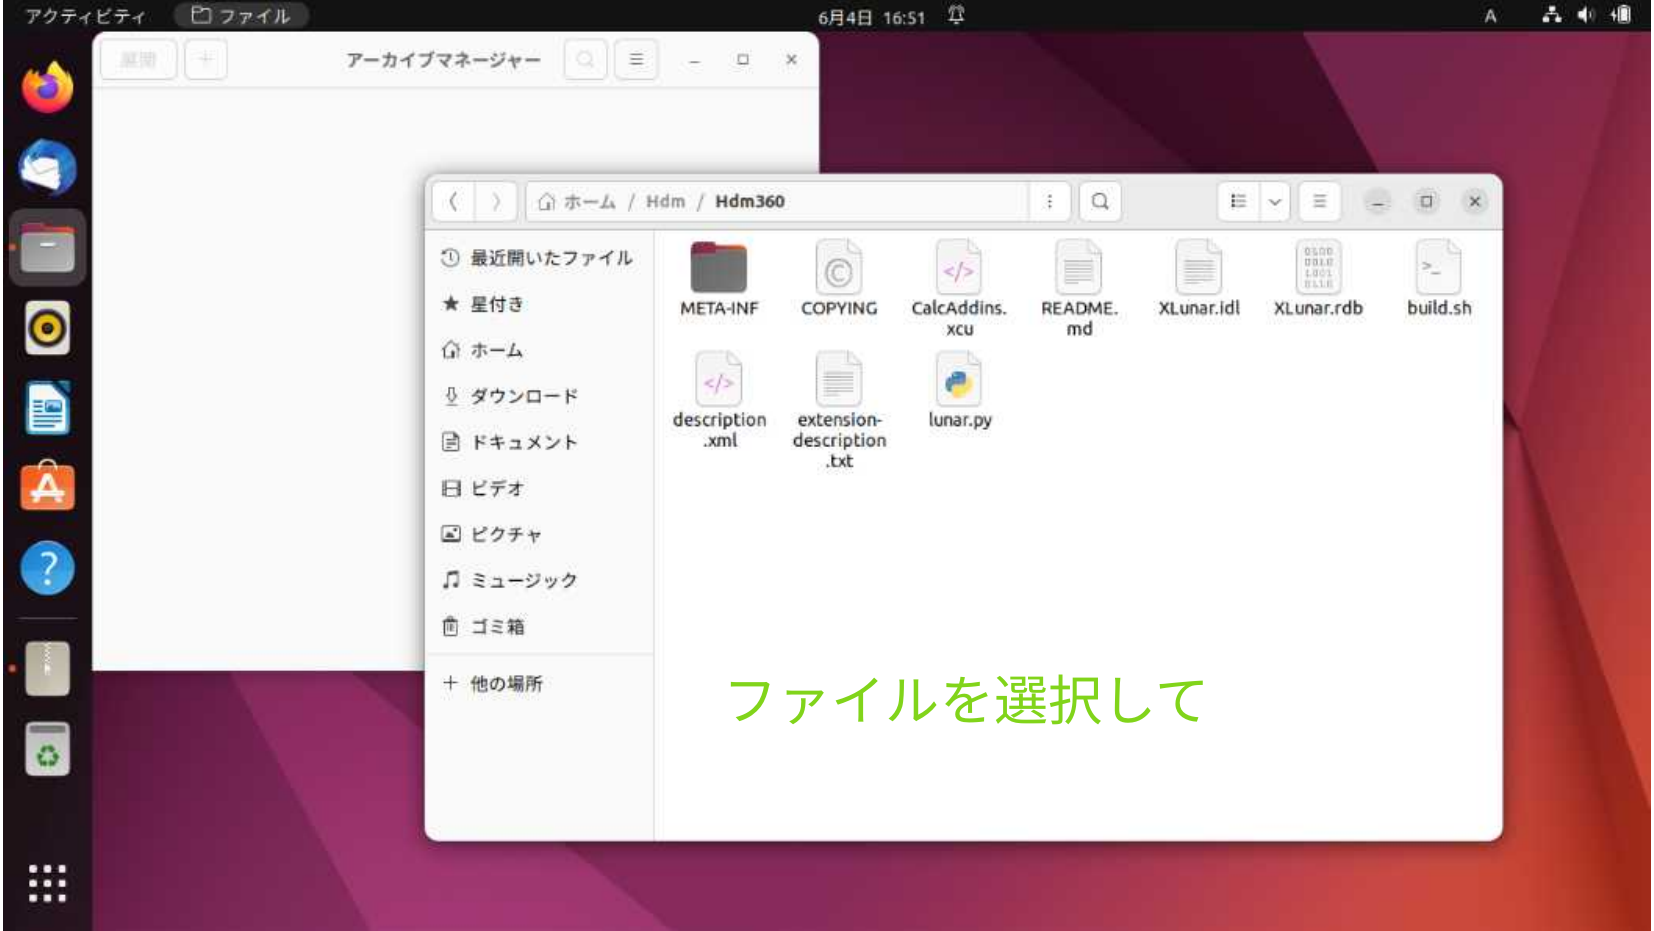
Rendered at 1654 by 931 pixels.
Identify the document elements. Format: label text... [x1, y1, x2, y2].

picture [3, 0, 1651, 931]
text_box ファイルを選択して [708, 649, 1477, 743]
